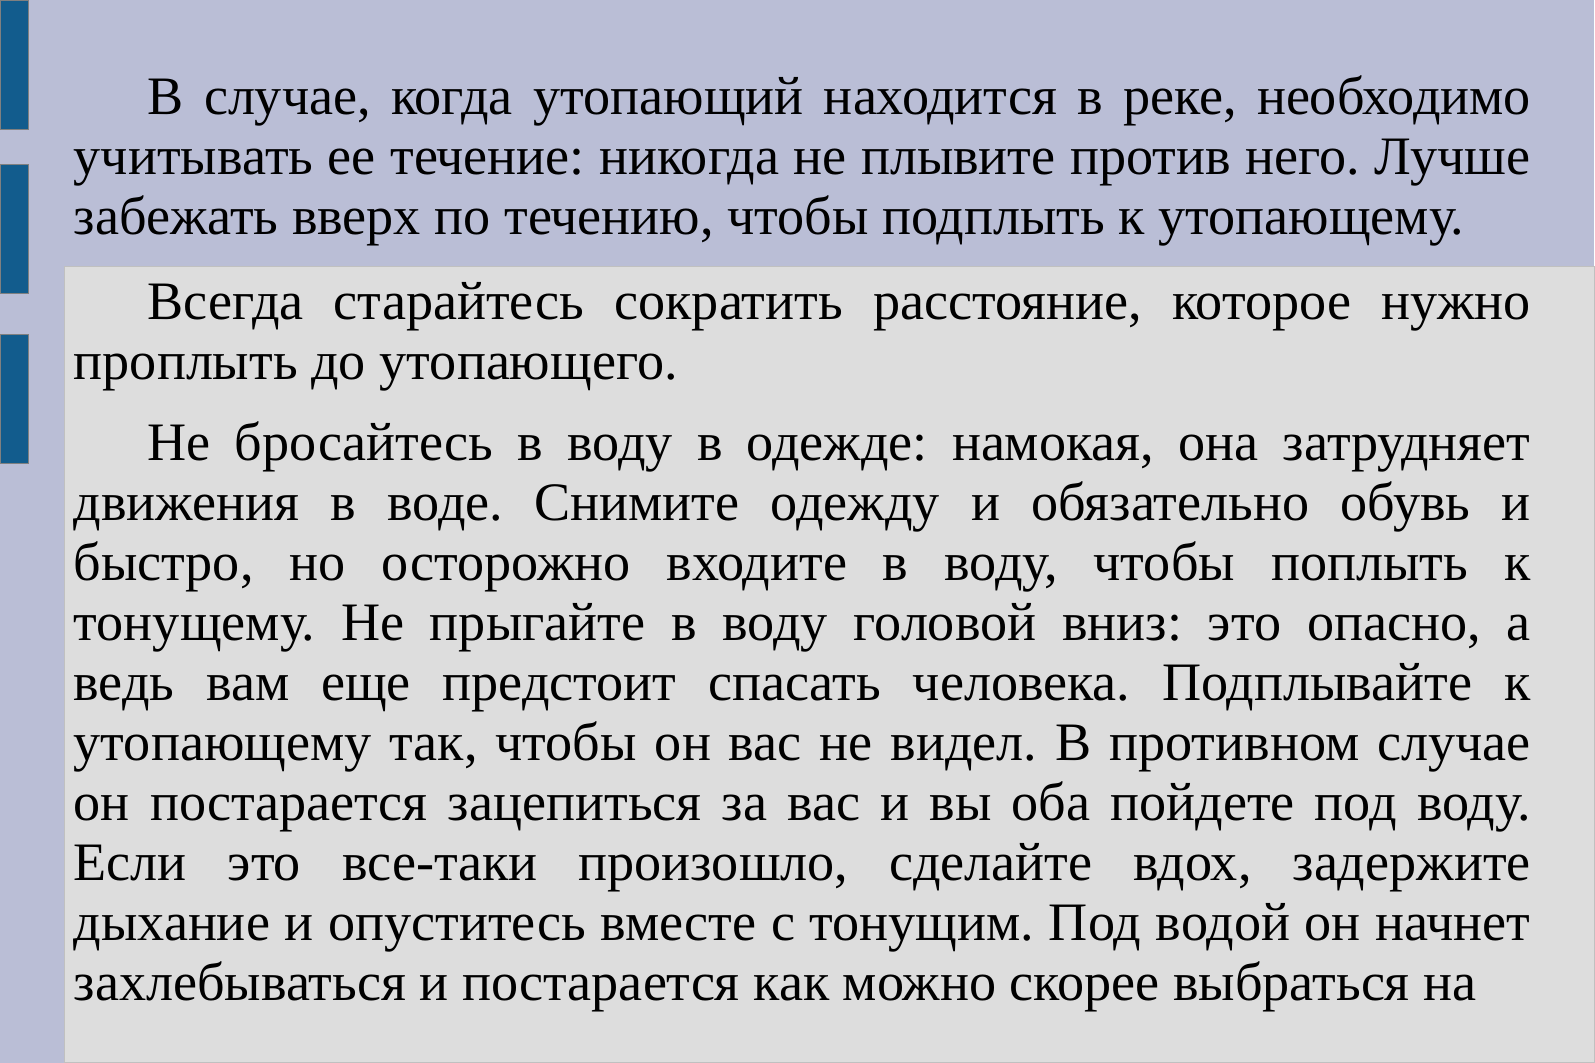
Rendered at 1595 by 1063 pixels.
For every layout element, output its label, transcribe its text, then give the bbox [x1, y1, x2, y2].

text_box В случае, когда утопающий находится в реке, необходимо учитывать ее течение: никогда не плывите против него. Лучше забежать вверх по течению, чтобы подплыть к утопающему. Всегда старайтесь сократить расстояние, которое нужно проплыть до утопающего. Не бросайтесь в воду в одежде: намокая, она затрудняет движения в воде. Снимите одежду и обязательно обувь и быстро, но осторожно входите в воду, чтобы поплыть к тонущему. Не прыгайте в воду головой вниз: это опасно, а ведь вам еще предстоит спасать человека. Подплывайте к утопающему так, чтобы он вас не видел. В противном случае он постарается зацепиться за вас и вы оба пойдете под воду. Если это все-таки произошло, сделайте вдох, задержите дыхание и опуститесь вместе с тонущим. Под водой он начнет захлебываться и постарается как можно скорее выбраться на [59, 59, 1548, 1035]
